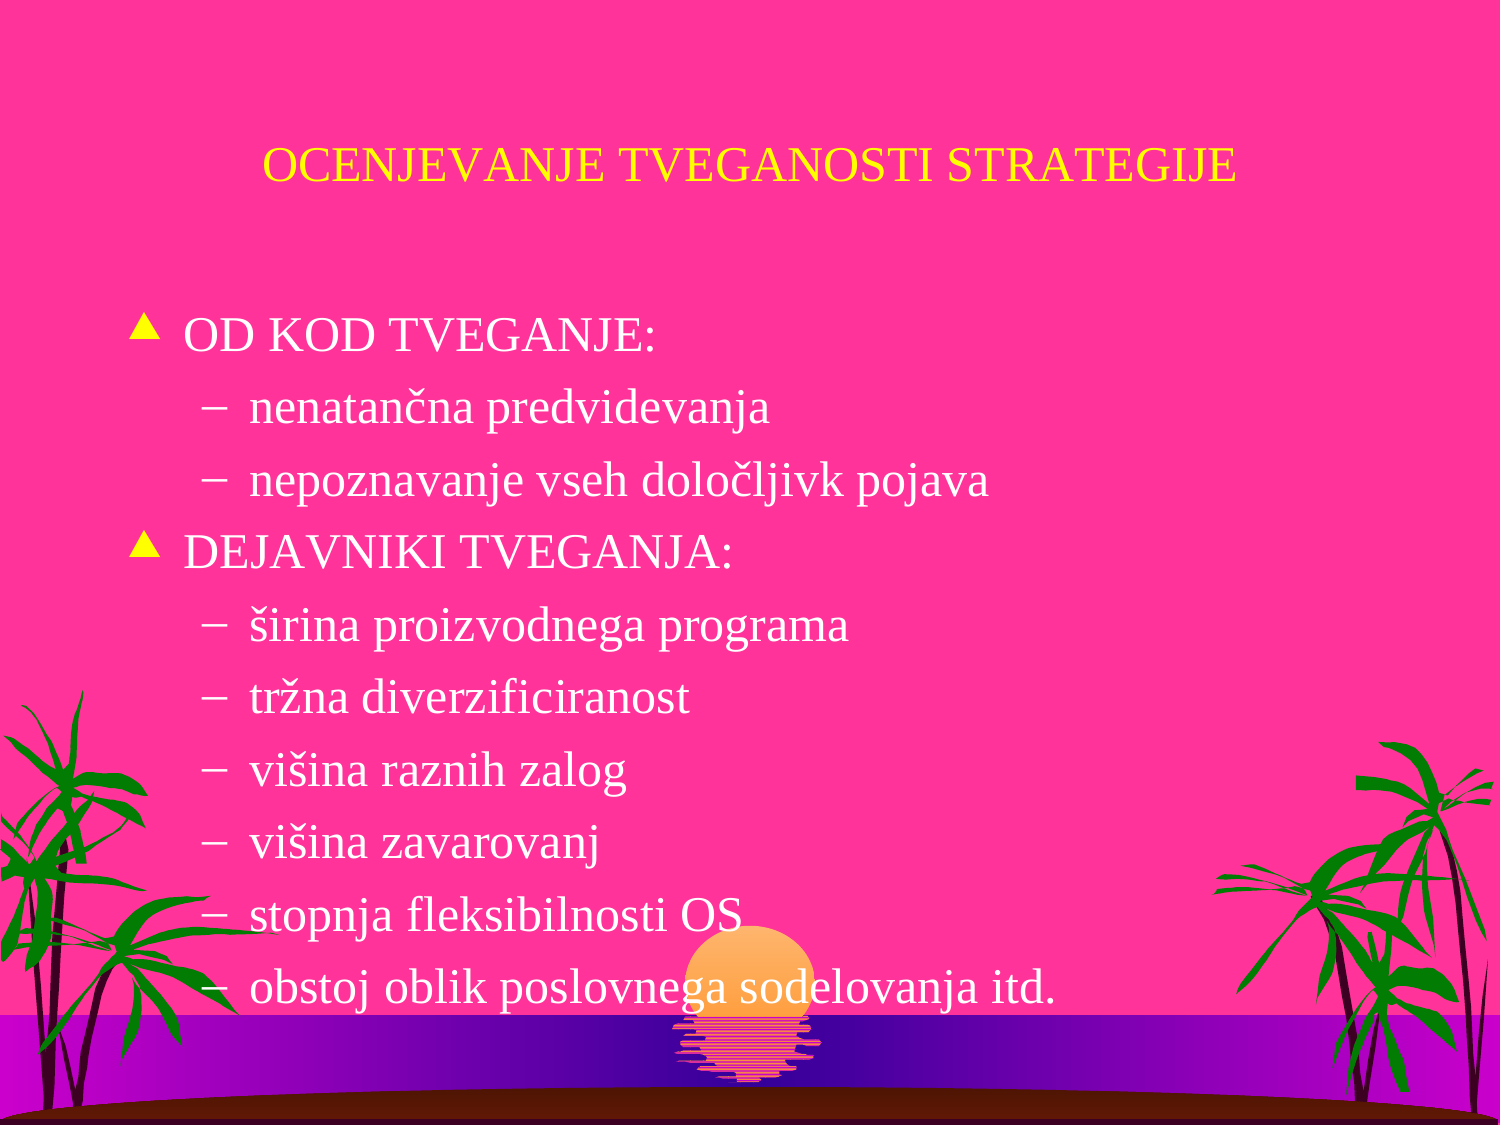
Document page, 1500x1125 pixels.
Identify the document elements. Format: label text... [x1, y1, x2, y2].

picture [672, 1022, 822, 1083]
title OCENJEVANJE TVEGANOSTI STRATEGIJE [112, 65, 1388, 257]
list OD KOD TVEGANJE: nenatančna predvidevanja nepoznavanje vseh določljivk pojava DEJAVNIKI TVEGANJA: širina proizvodnega programa tržna diverzificiranost višina raznih zalog višina zavarovanj stopnja fleksibilnosti OS obstoj oblik poslovnega sodelovanja itd. [112, 293, 1388, 1022]
